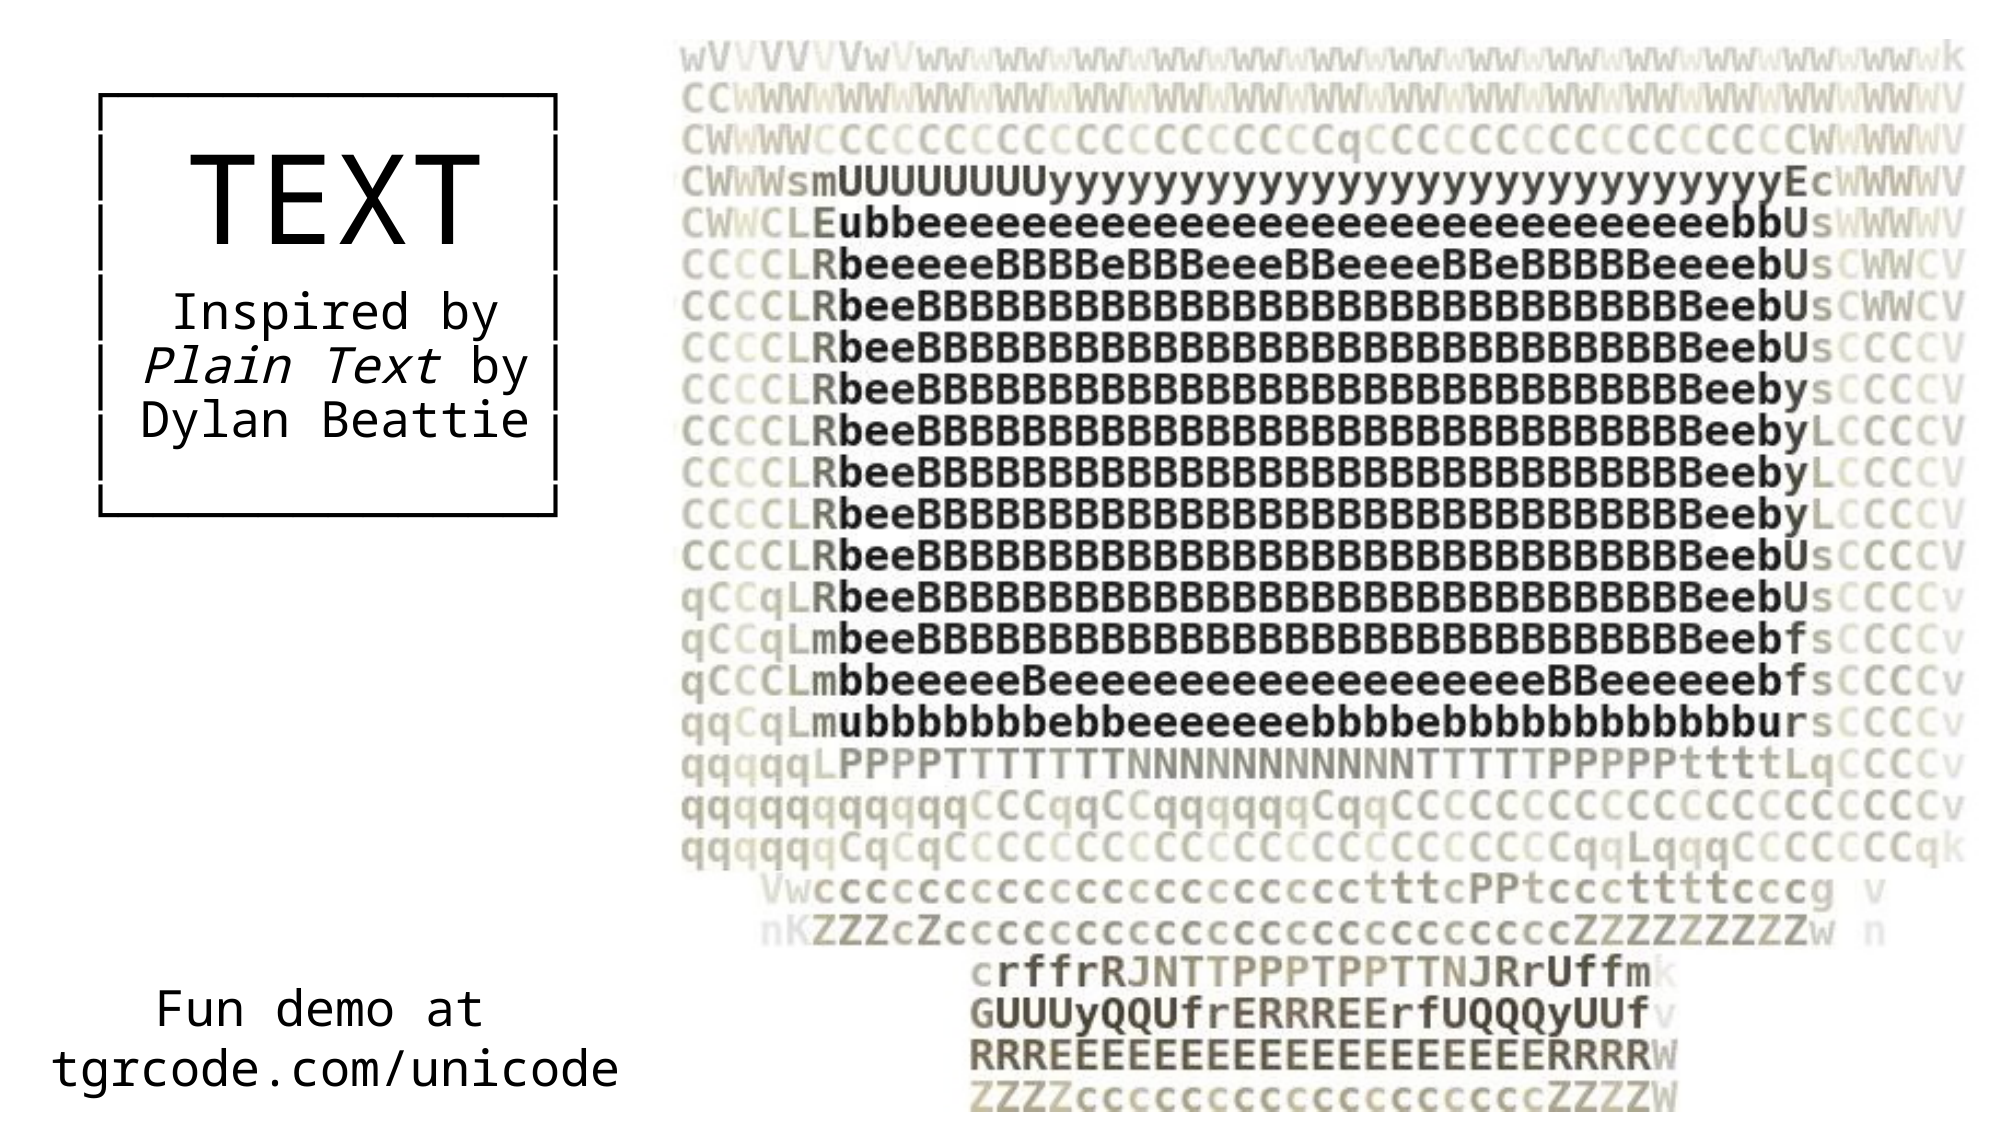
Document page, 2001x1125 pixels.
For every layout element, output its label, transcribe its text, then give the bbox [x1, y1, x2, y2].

text_box ┌────────────┐ │ │ │ │ │ │ │ │ │ │ └────────────┘ [68, 47, 602, 558]
text_box Fun demo at tgrcode.com/unicode [16, 976, 654, 1125]
picture [525, 39, 2000, 1112]
